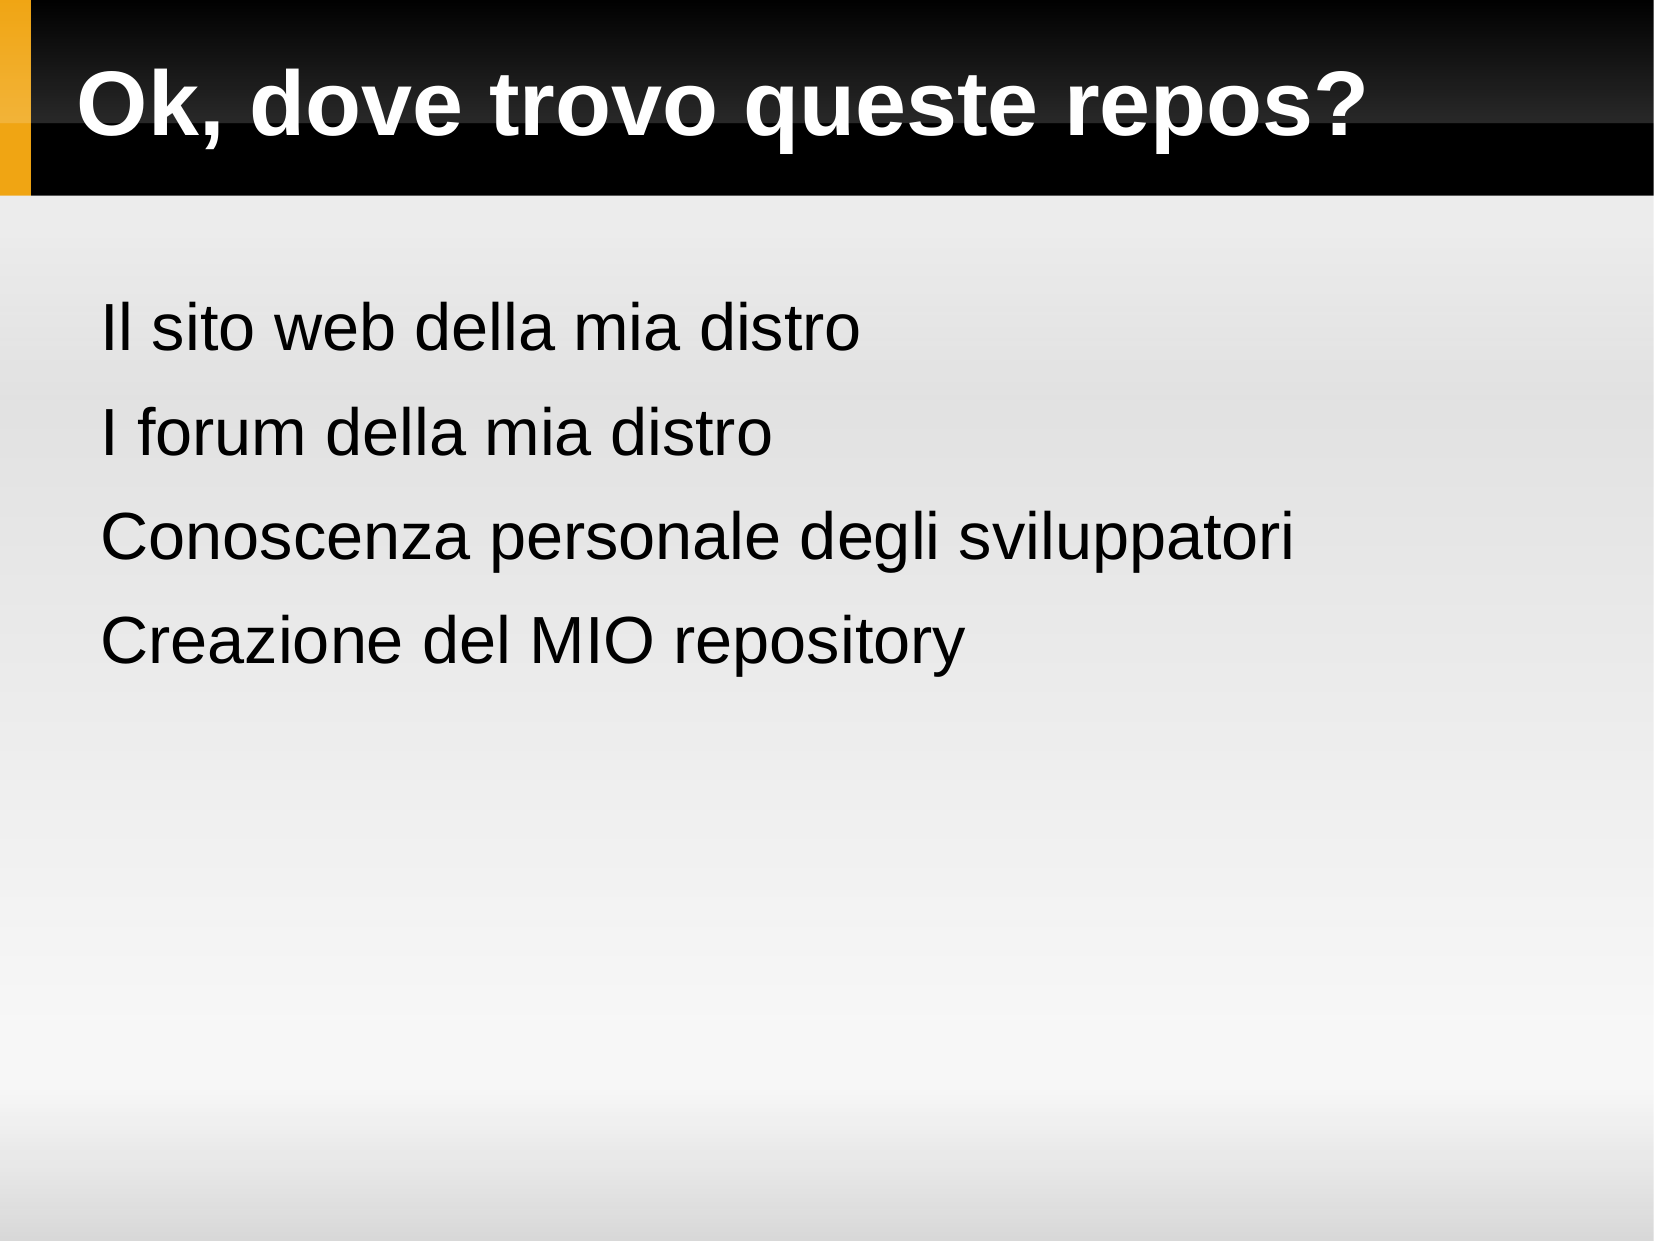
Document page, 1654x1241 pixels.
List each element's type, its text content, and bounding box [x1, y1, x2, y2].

picture [0, 0, 1654, 1241]
list Il sito web della mia distro I forum della mia distro Conoscenza personale degli sviluppatori Creazione del MIO repository [82, 290, 1571, 1094]
title Ok, dove trovo queste repos? [76, 7, 1565, 200]
